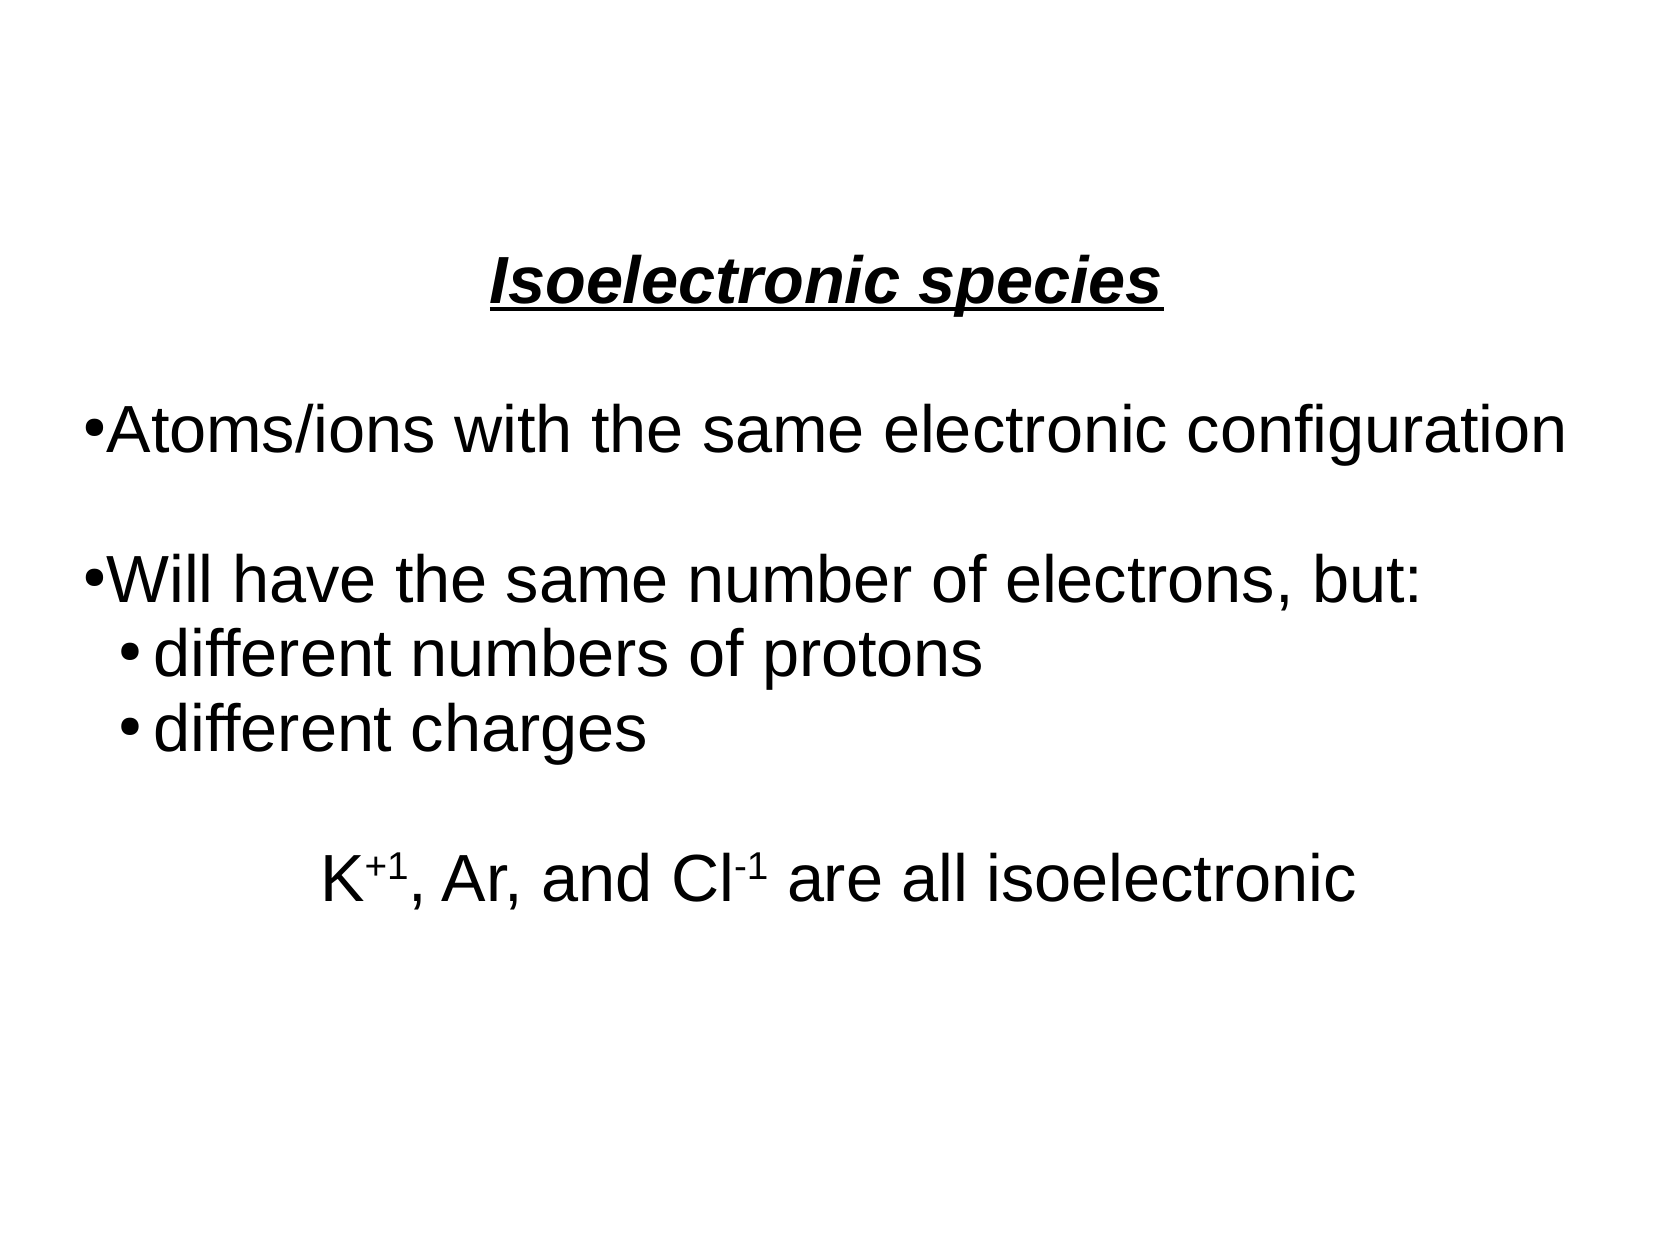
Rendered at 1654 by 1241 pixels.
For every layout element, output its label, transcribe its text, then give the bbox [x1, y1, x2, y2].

subtitle Isoelectronic species Atoms/ions with the same electronic configuration Will have the same number of electrons, but: different numbers of protons different charges K+1, Ar, and Cl-1 are all isoelectronic [82, 49, 1571, 1109]
